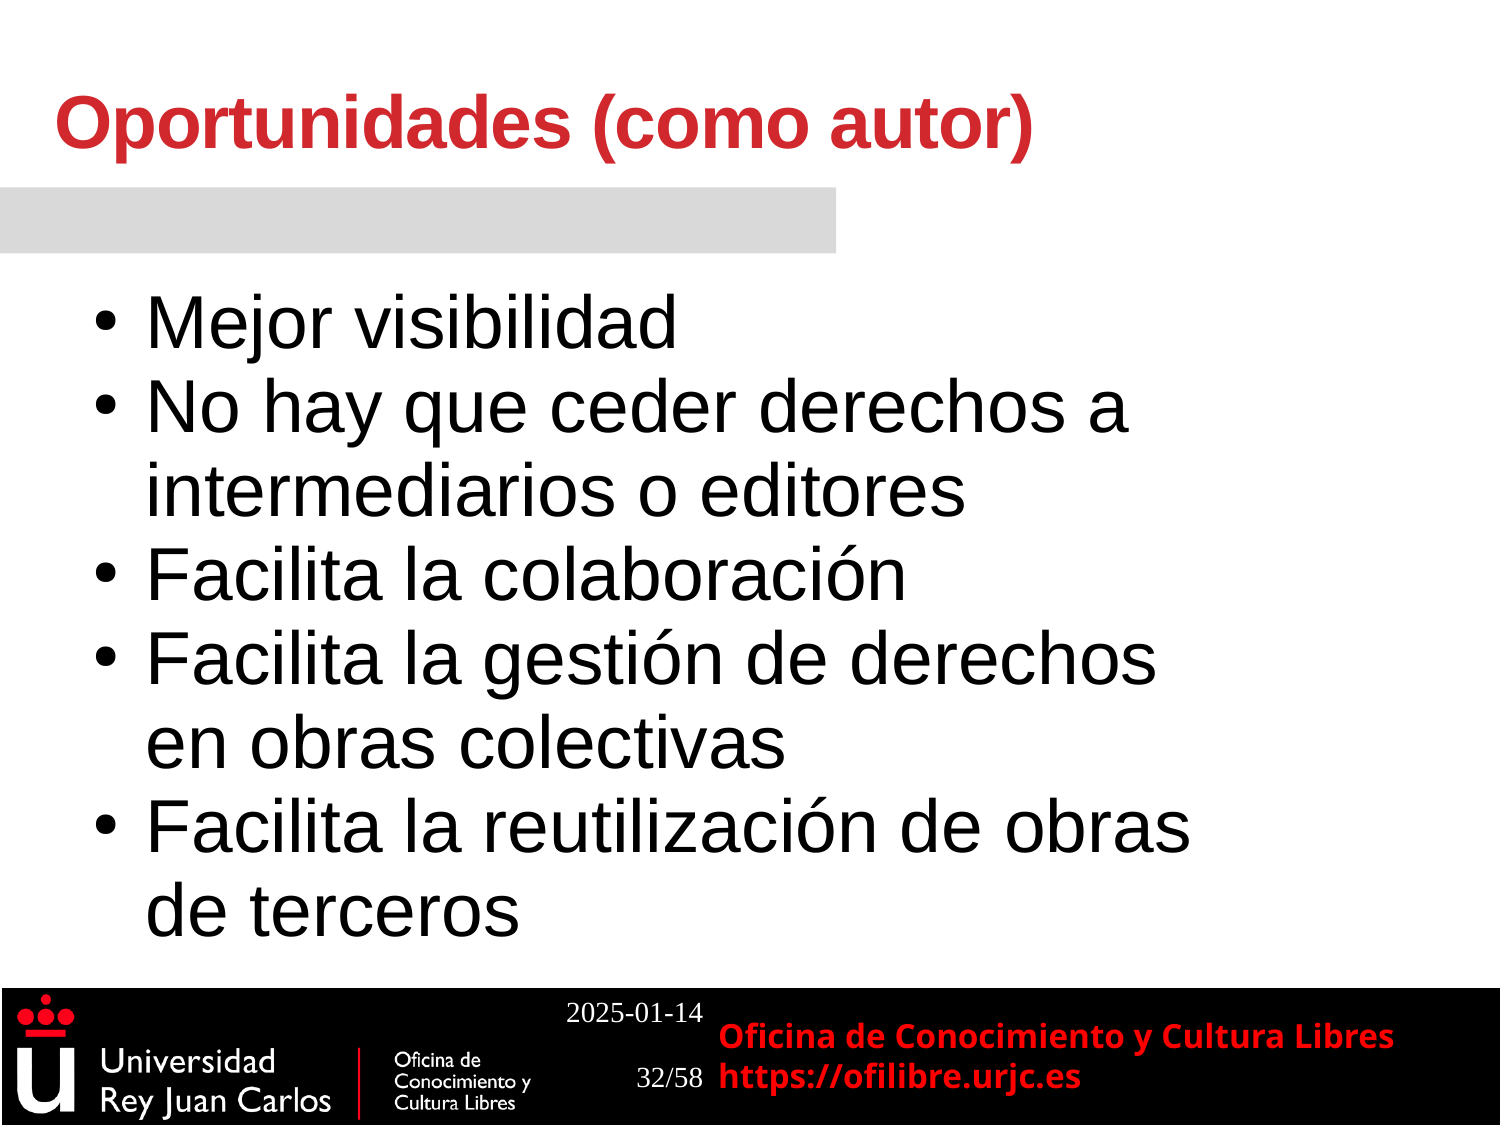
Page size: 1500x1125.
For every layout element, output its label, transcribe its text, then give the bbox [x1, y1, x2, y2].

text_box Mejor visibilidad No hay que ceder derechos a intermediarios o editores Facilita la colaboración Facilita la gestión de derechos en obras colectivas Facilita la reutilización de obras de terceros [60, 273, 1254, 961]
title [75, 7, 1425, 196]
picture [17, 994, 531, 1120]
text_box Oportunidades (como autor) [39, 24, 1366, 172]
